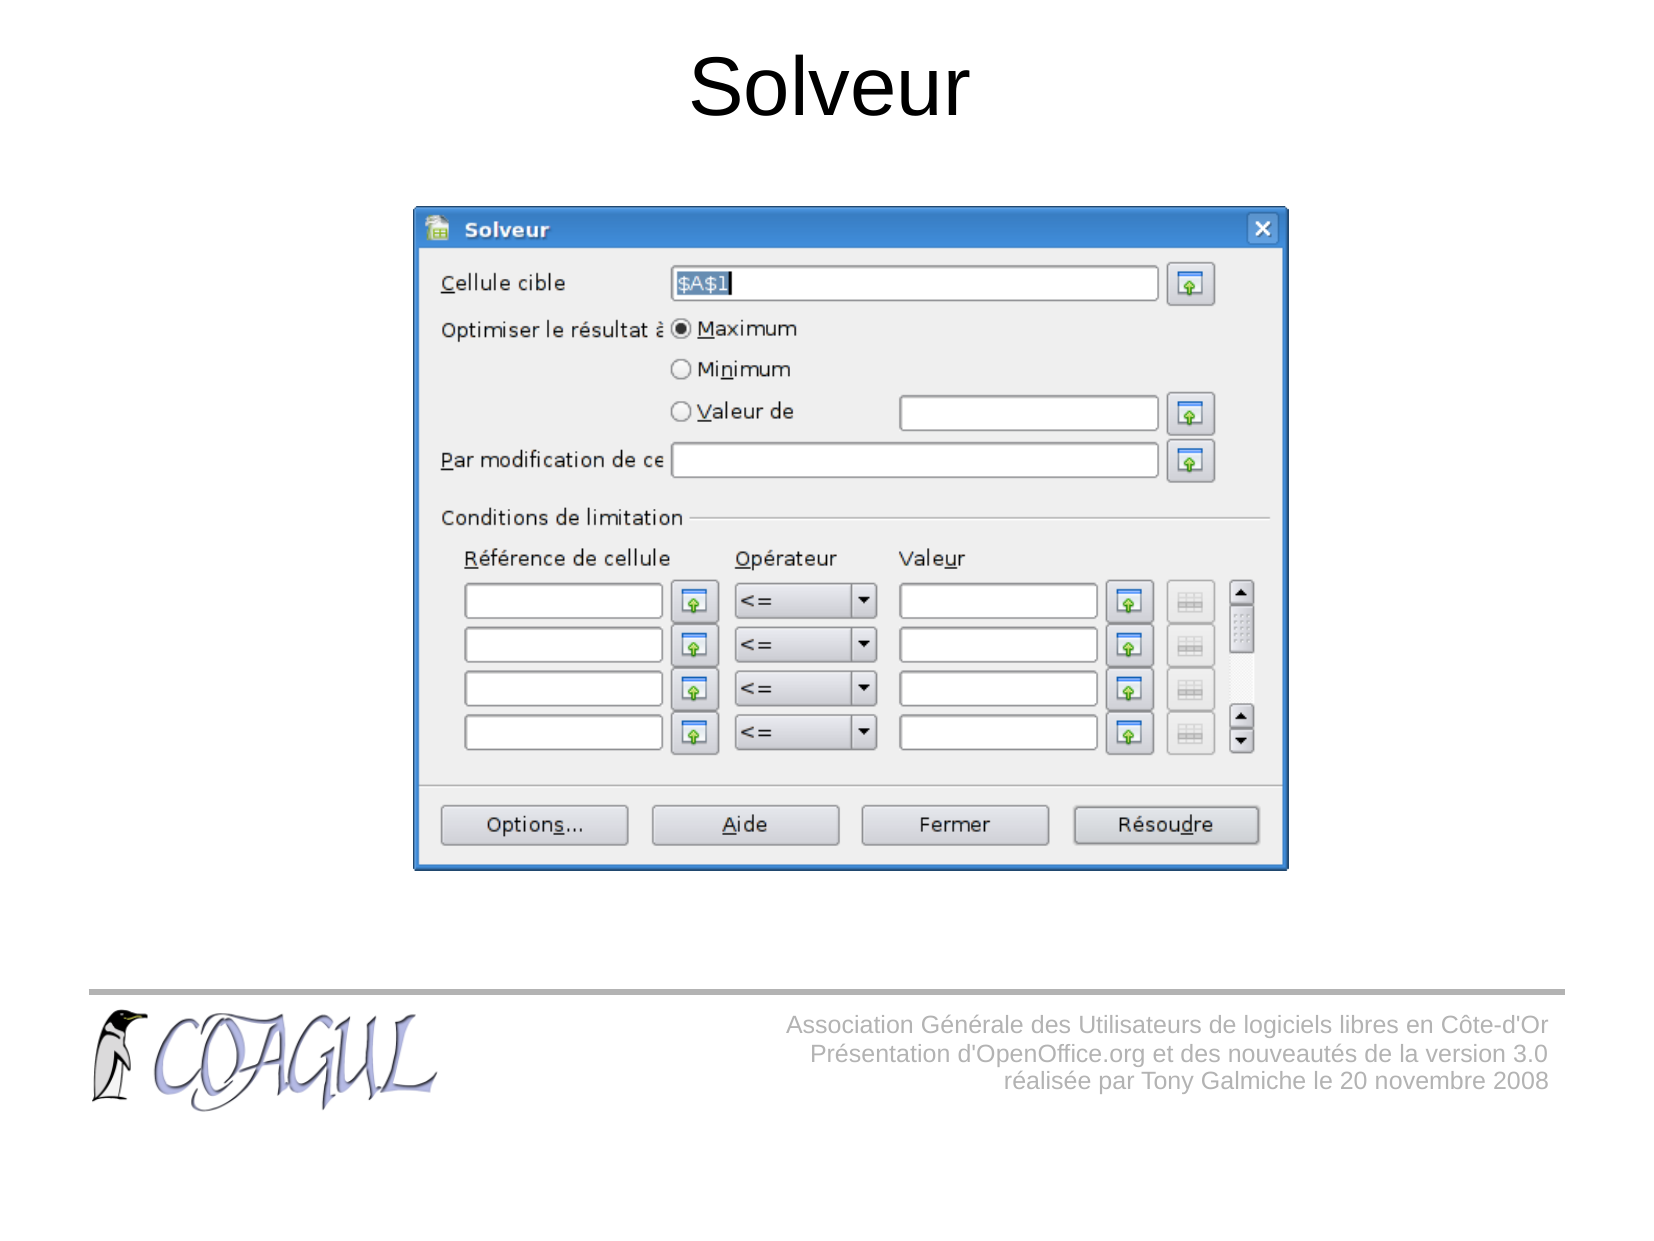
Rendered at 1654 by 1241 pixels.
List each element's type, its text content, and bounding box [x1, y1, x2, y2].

picture [88, 1006, 443, 1117]
title Solveur [88, 25, 1571, 148]
picture [413, 206, 1289, 871]
